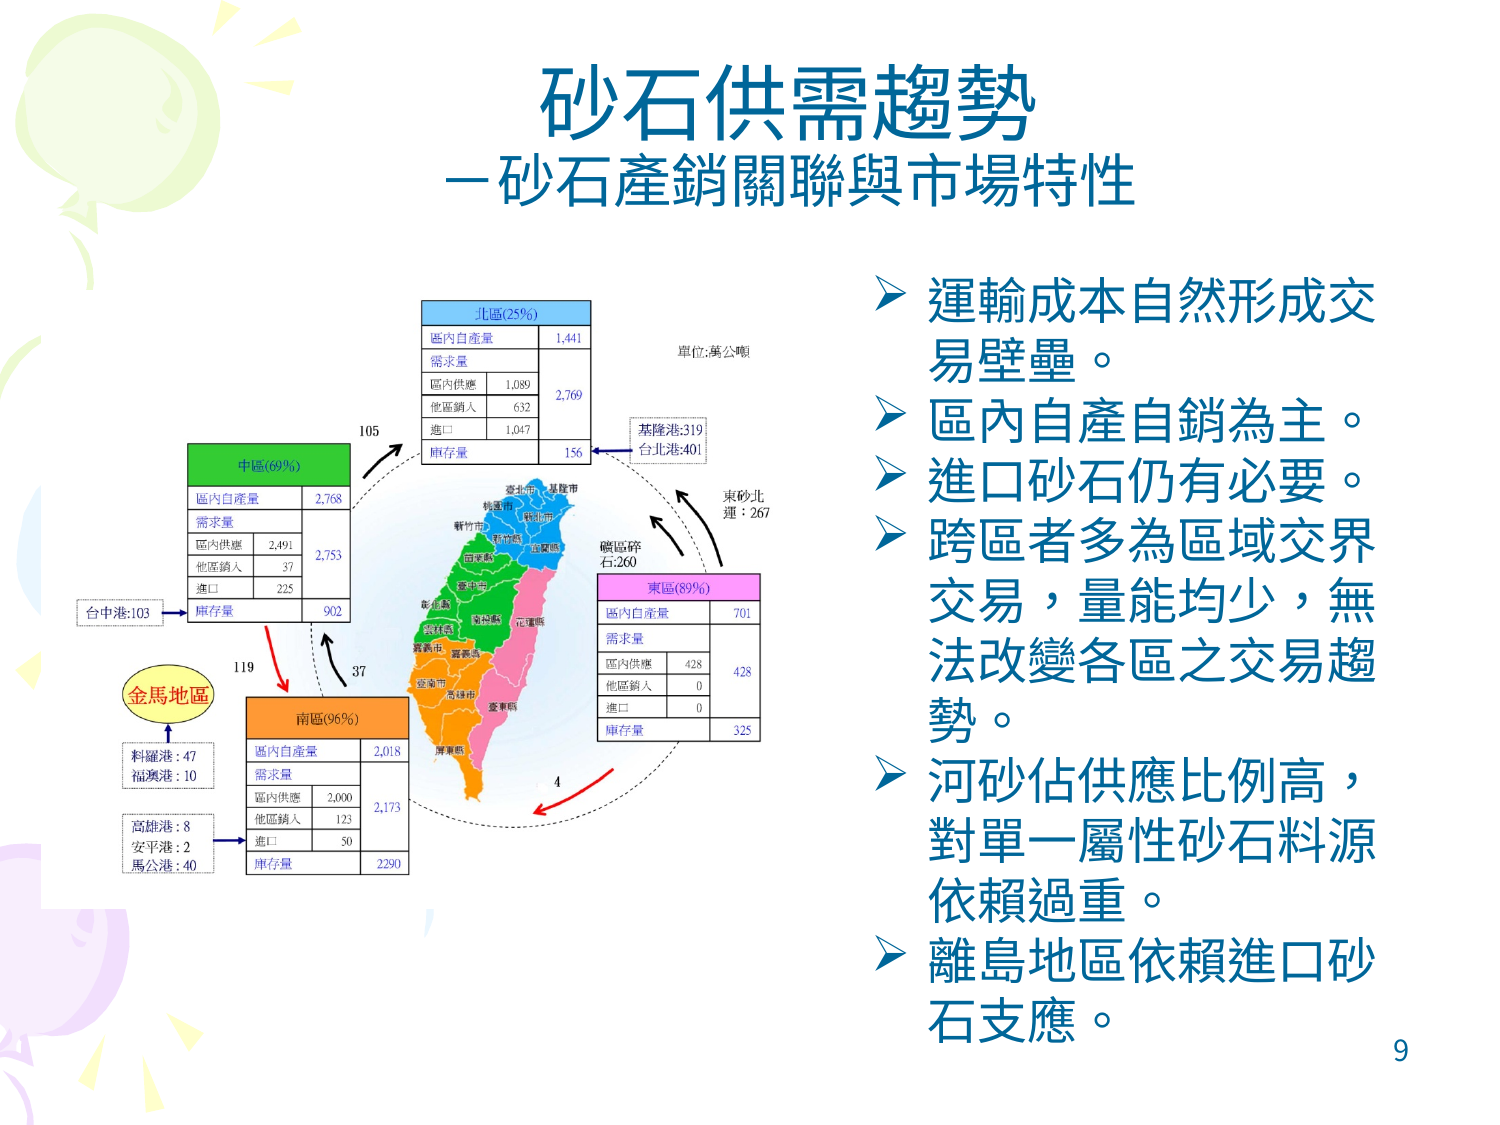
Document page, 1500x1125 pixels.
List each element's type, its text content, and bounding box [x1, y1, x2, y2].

picture [41, 290, 867, 909]
title 砂石供需趨勢 －砂石產銷關聯與市場特性 [112, 31, 1465, 223]
text_box <編號> [1074, 1024, 1426, 1100]
text_box 運輸成本自然形成交易壁壘。 區內自產自銷為主。 進口砂石仍有必要。 跨區者多為區域交界交易，量能均少，無法改變各區之交易趨勢。 河砂佔供應比例高，對單一屬性砂石料源依賴過重。 離島地區依賴進口砂石支應。 [856, 231, 1435, 1118]
